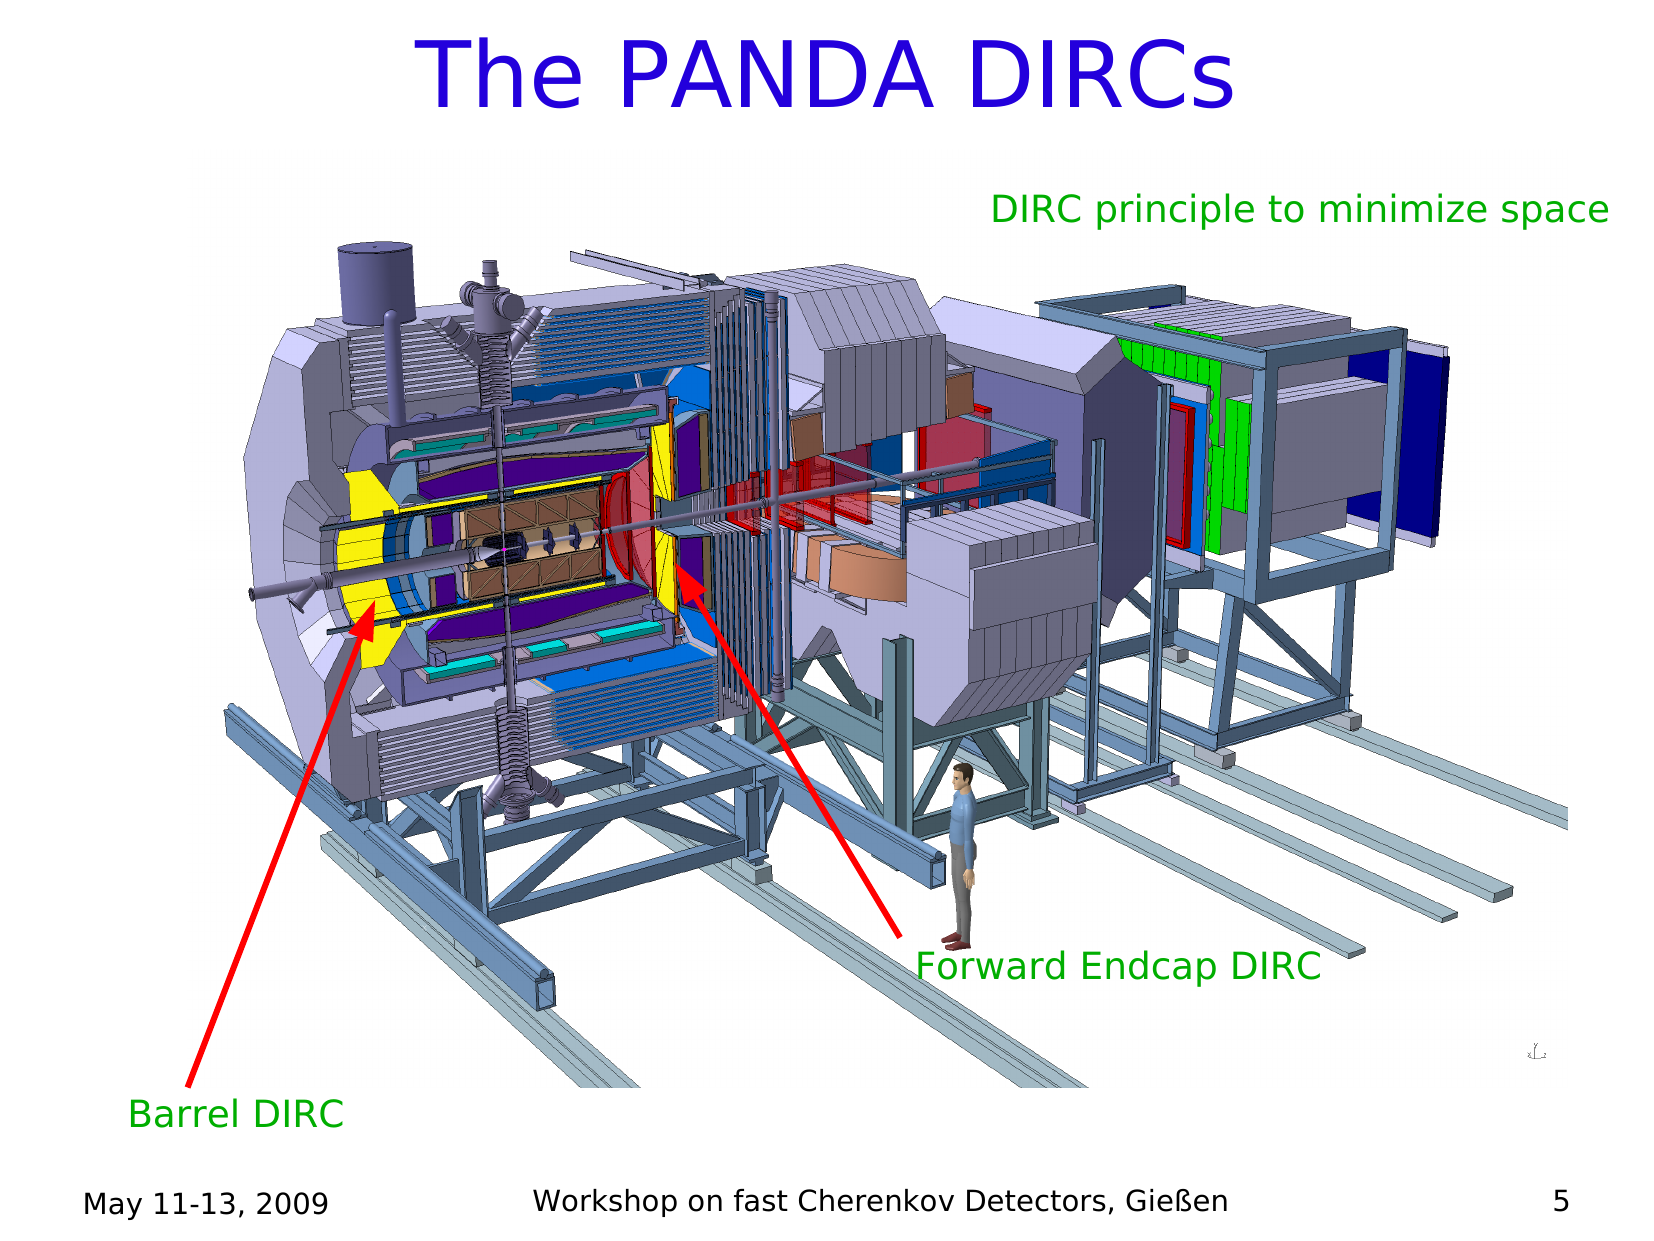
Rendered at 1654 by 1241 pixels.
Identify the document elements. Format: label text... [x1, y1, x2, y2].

text_box DIRC principle to minimize space [975, 180, 1626, 239]
text_box Barrel DIRC [112, 1085, 360, 1144]
title The PANDA DIRCs [82, 22, 1571, 130]
picture [187, 149, 1568, 1088]
text_box Forward Endcap DIRC [900, 937, 1338, 996]
